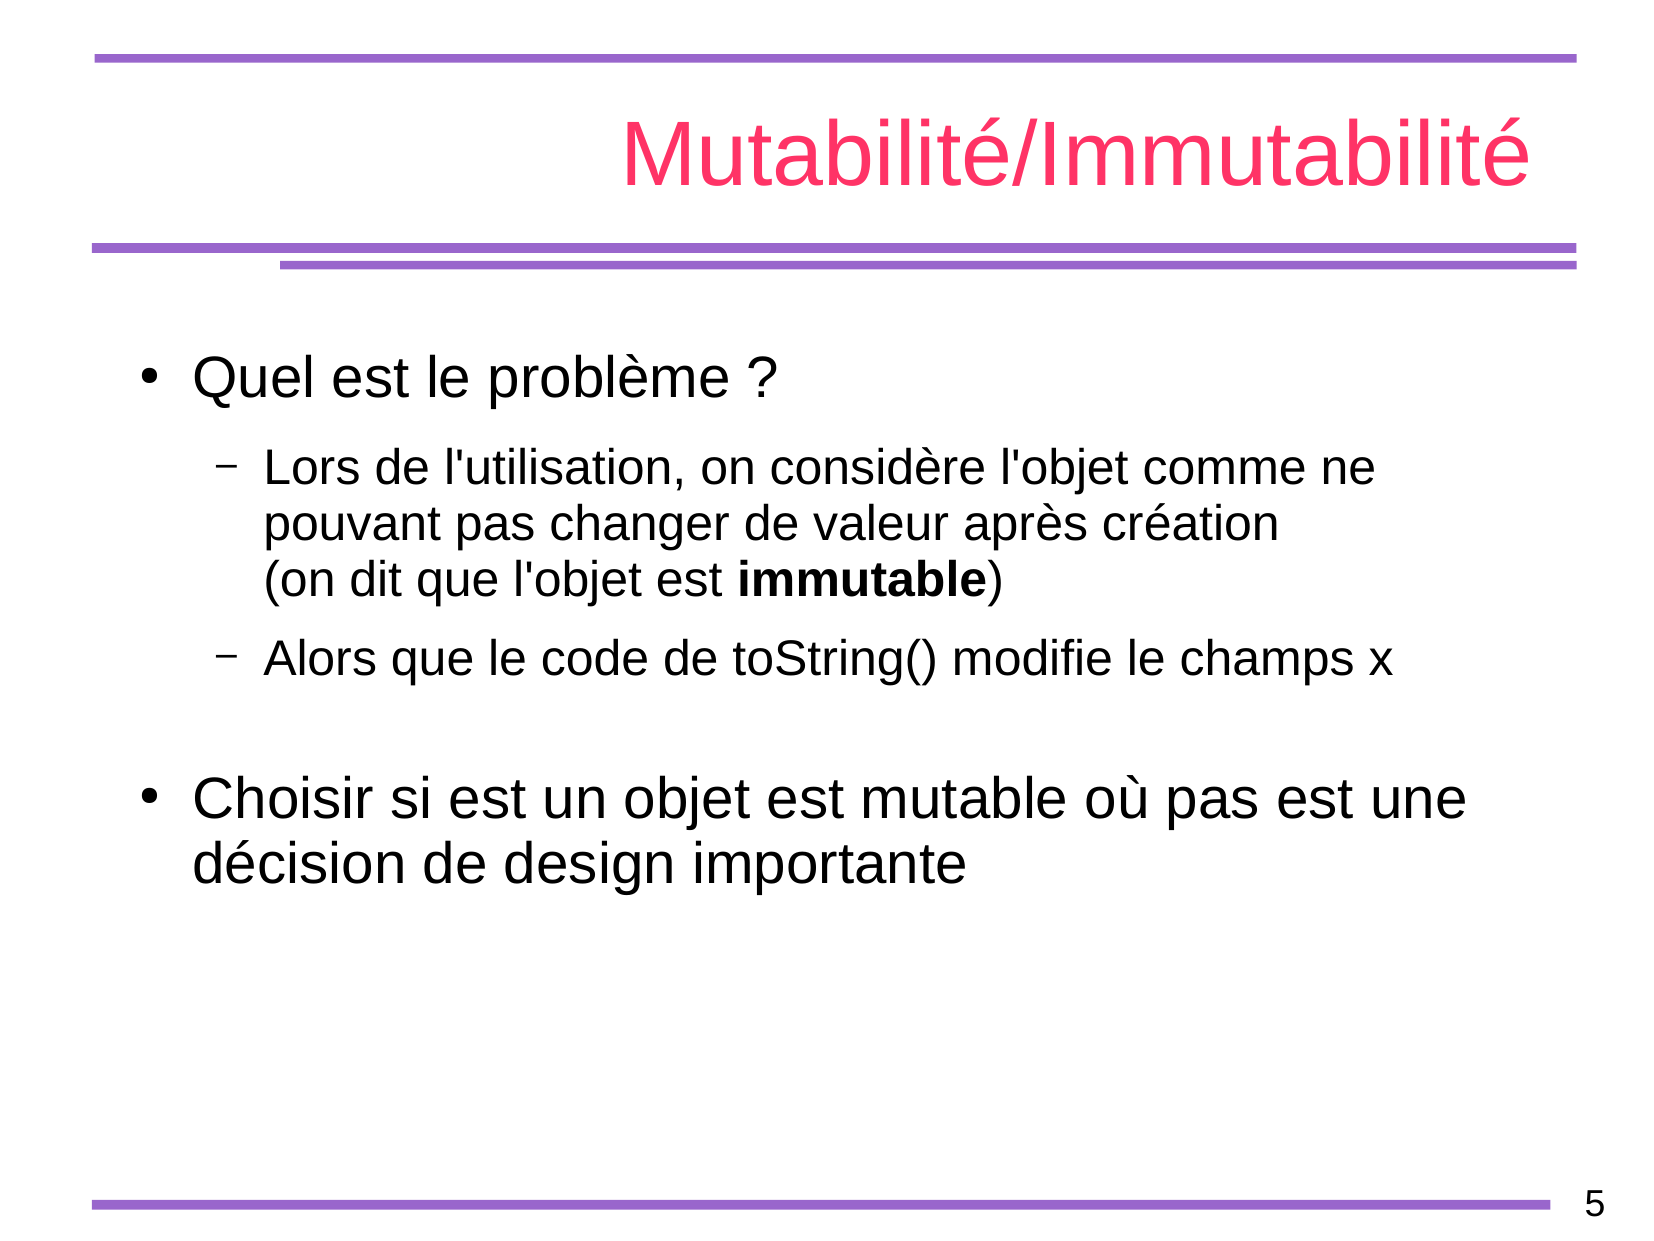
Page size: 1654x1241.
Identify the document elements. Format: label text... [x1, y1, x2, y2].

title Mutabilité/Immutabilité [121, 49, 1534, 257]
list Quel est le problème ? Lors de l'utilisation, on considère l'objet comme ne pouvant pas changer de valeur après création (on dit que l'objet est immutable) Alors que le code de toString() modifie le champs x Choisir si est un objet est mutable où pas est une décision de design importante [121, 344, 1534, 896]
